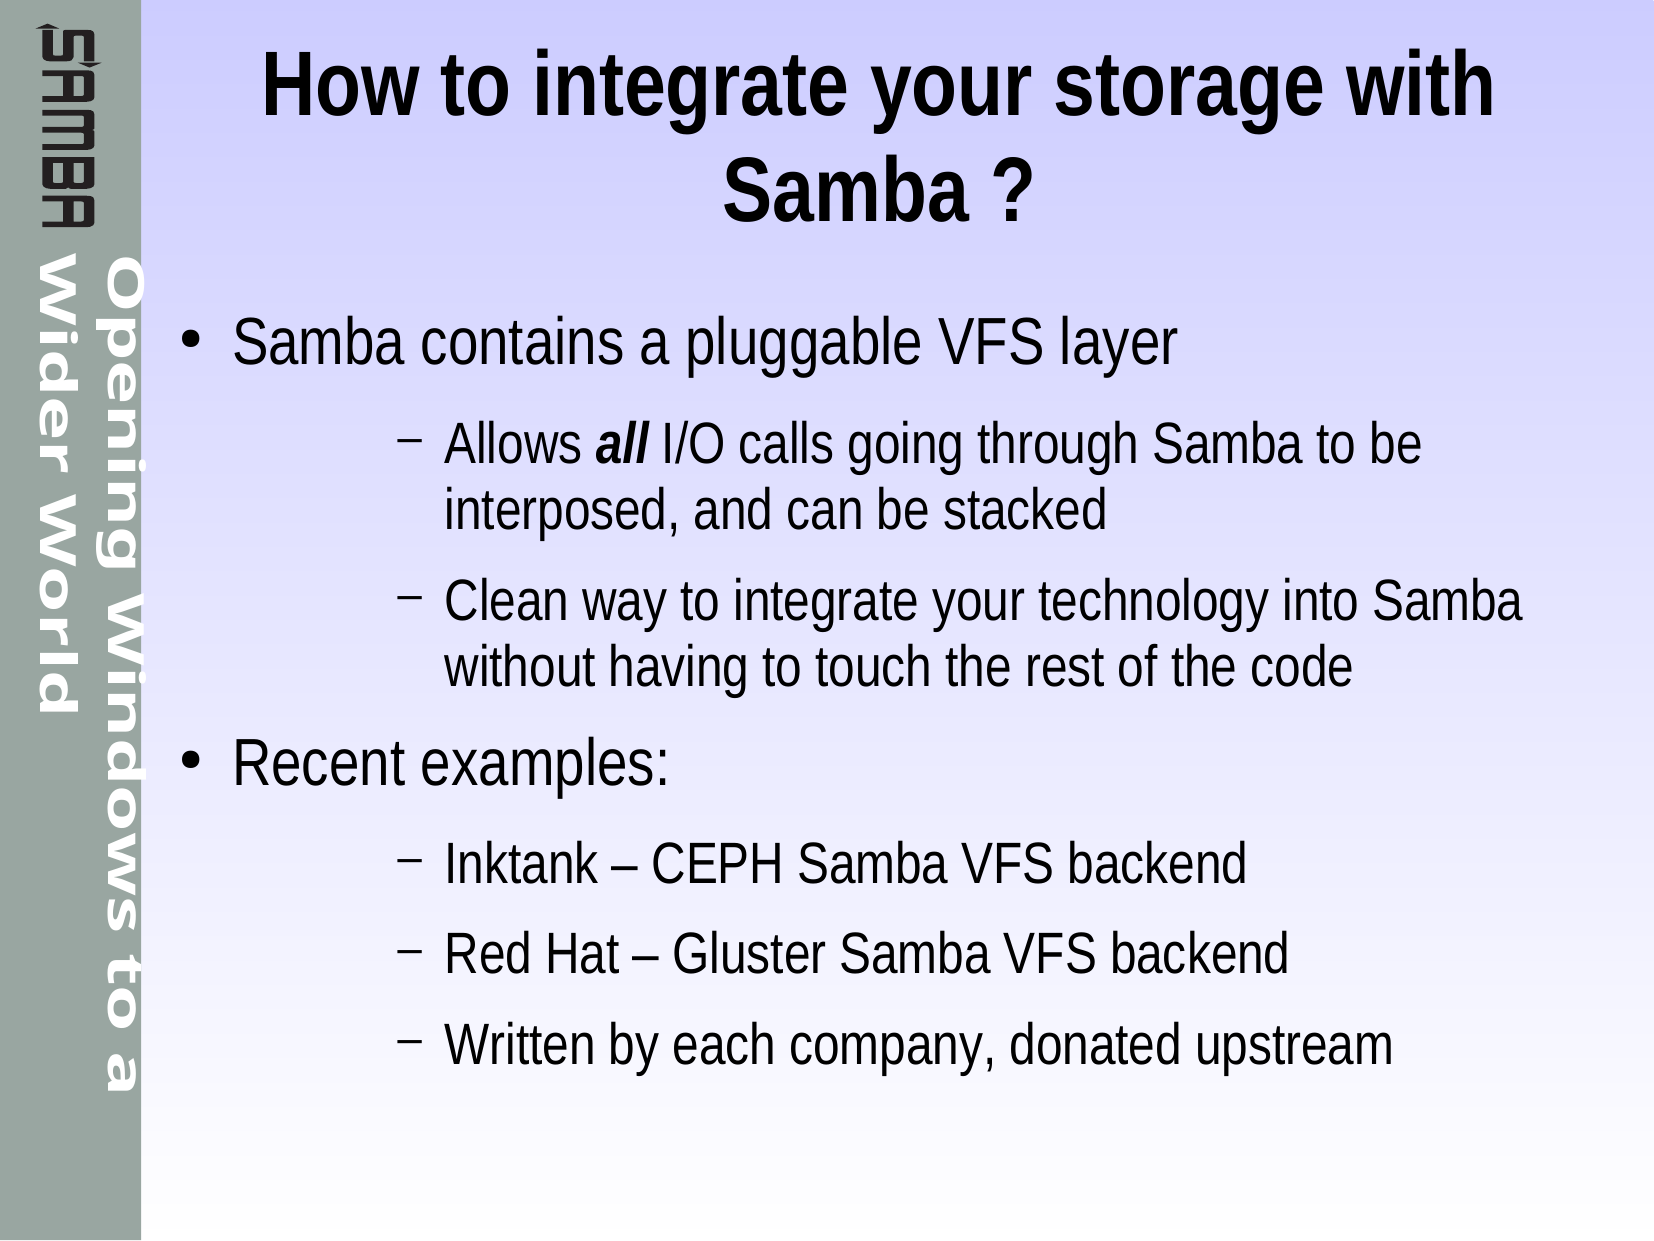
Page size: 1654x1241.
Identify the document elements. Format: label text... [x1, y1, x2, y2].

title How to integrate your storage with Samba ? [173, 31, 1586, 240]
list Samba contains a pluggable VFS layer Allows all I/O calls going through Samba to be interposed, and can be stacked Clean way to integrate your technology into Samba without having to touch the rest of the code Recent examples: Inktank – CEPH Samba VFS backend Red Hat – Gluster Samba VFS backend Written by each company, donated upstream [161, 302, 1574, 1211]
